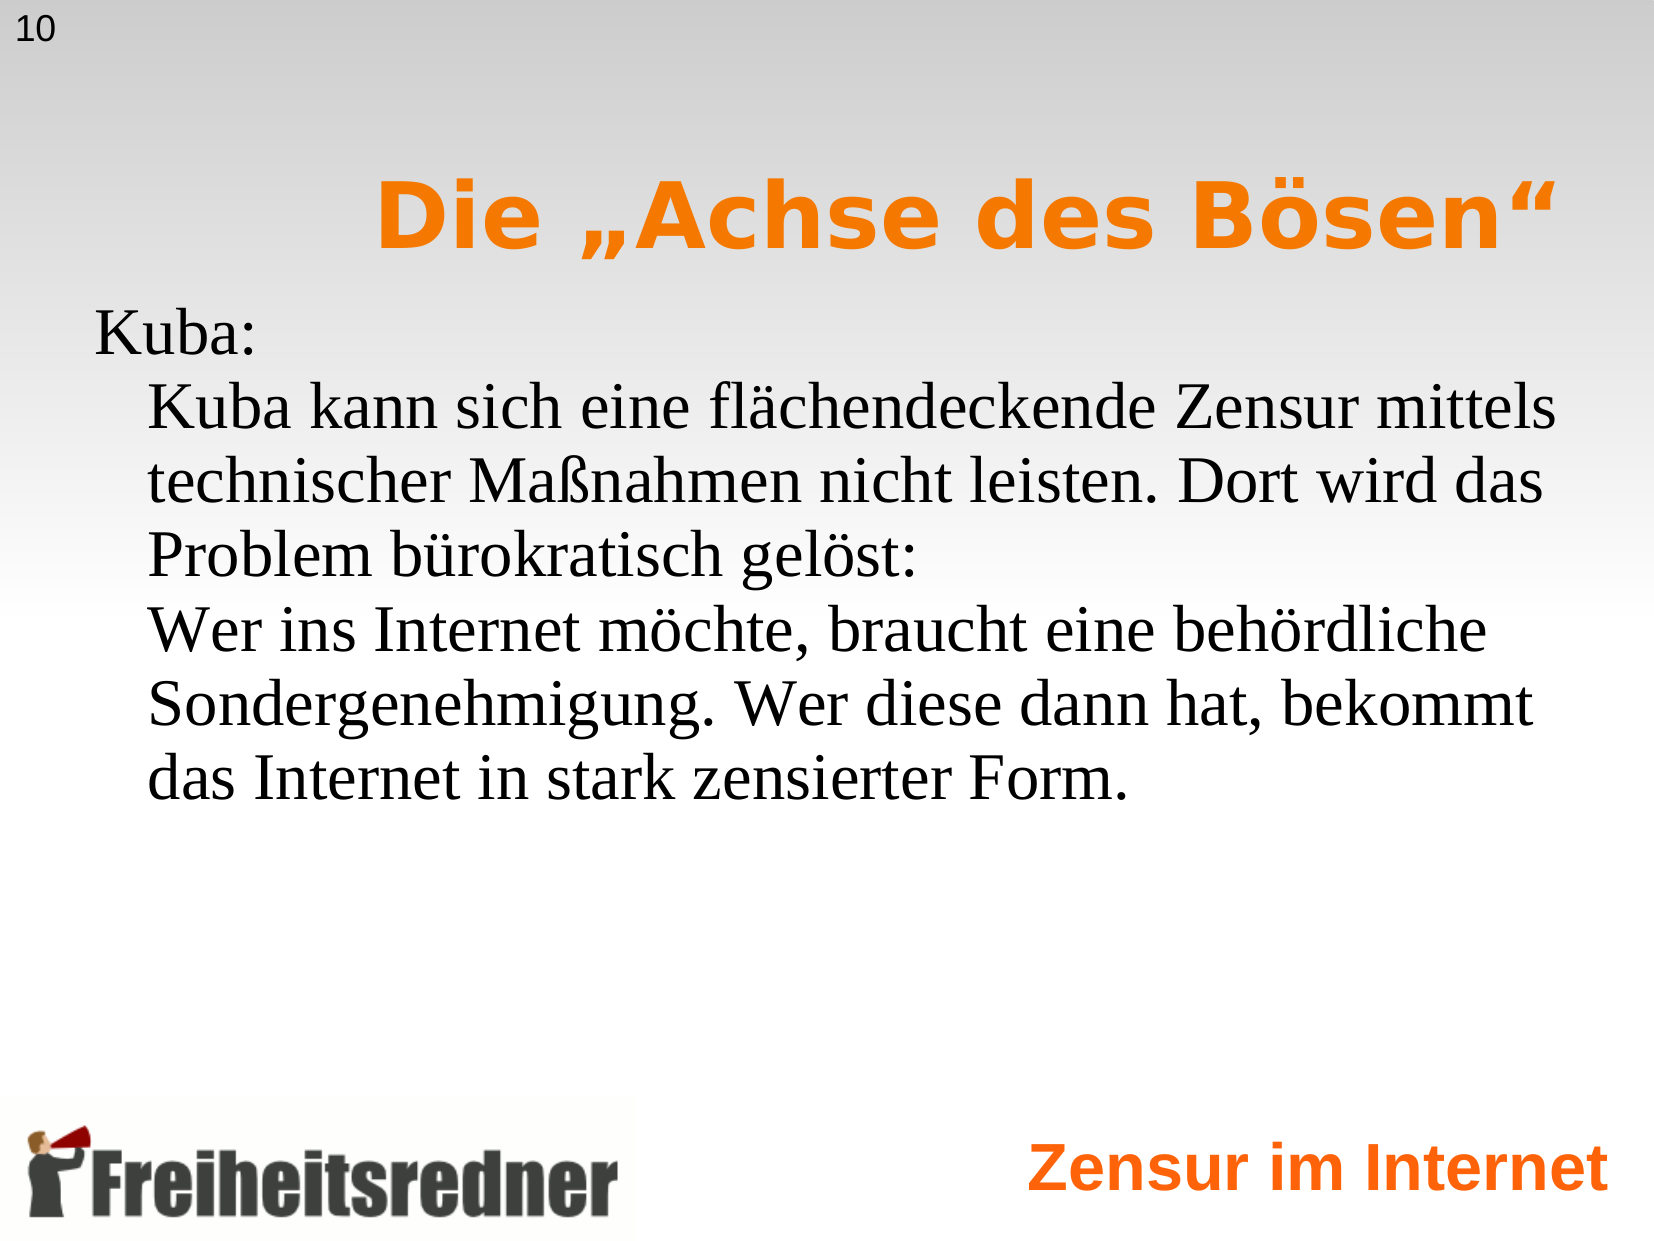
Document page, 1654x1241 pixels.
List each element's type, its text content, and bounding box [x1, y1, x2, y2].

list Kuba: Kuba kann sich eine flächendeckende Zensur mittels technischer Maßnahmen nicht leisten. Dort wird das Problem bürokratisch gelöst: Wer ins Internet möchte, braucht eine behördliche Sondergenehmigung. Wer diese dann hat, bekommt das Internet in stark zensierter Form. [76, 295, 1565, 1099]
picture [0, 1096, 635, 1241]
title Die „Achse des Bösen“ [76, 163, 1565, 271]
